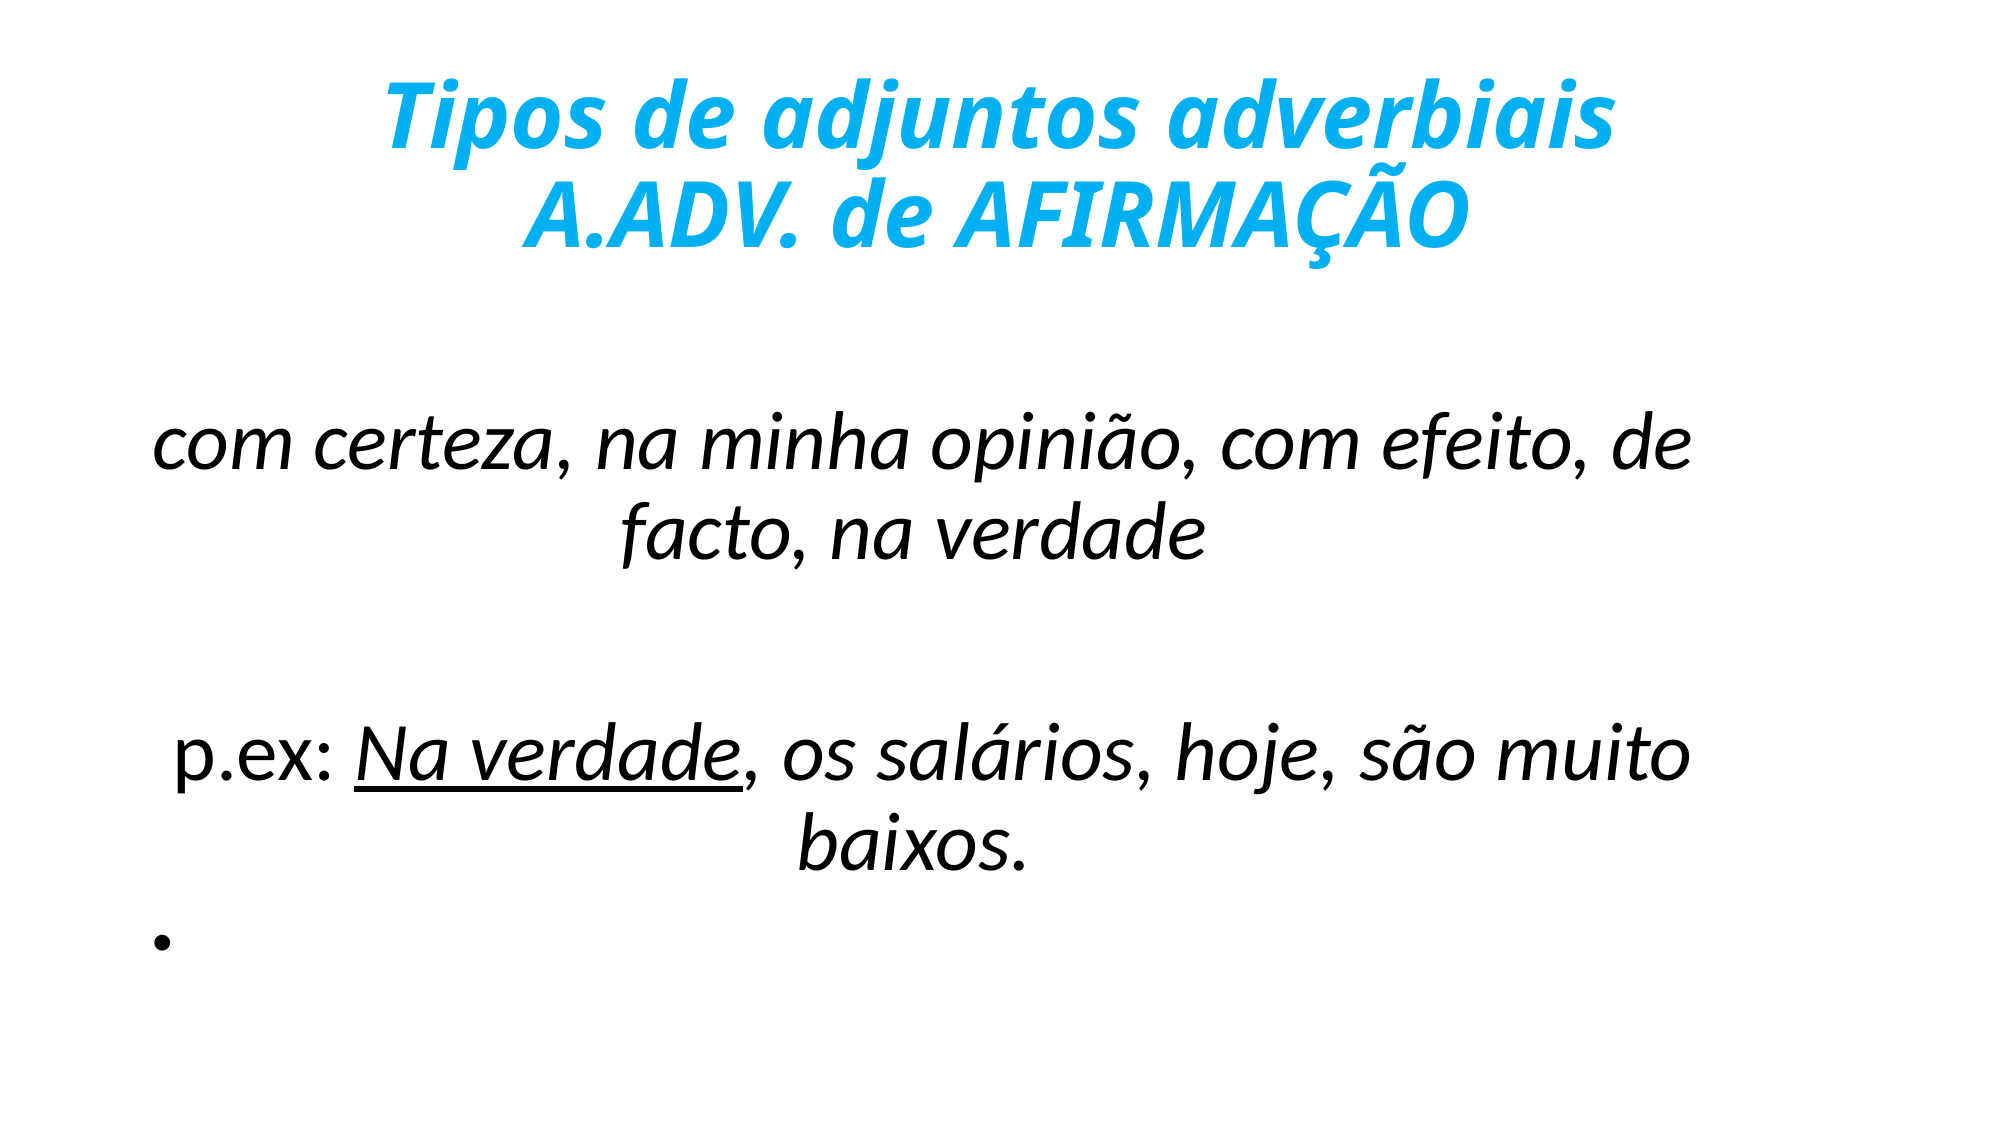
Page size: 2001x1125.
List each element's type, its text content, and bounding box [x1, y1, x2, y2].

list com certeza, na minha opinião, com efeito, de facto, na verdade p.ex: Na verdade, os salários, hoje, são muito baixos. [137, 299, 1863, 1014]
title Tipos de adjuntos adverbiais A.ADV. de AFIRMAÇÃO [137, 59, 1863, 278]
